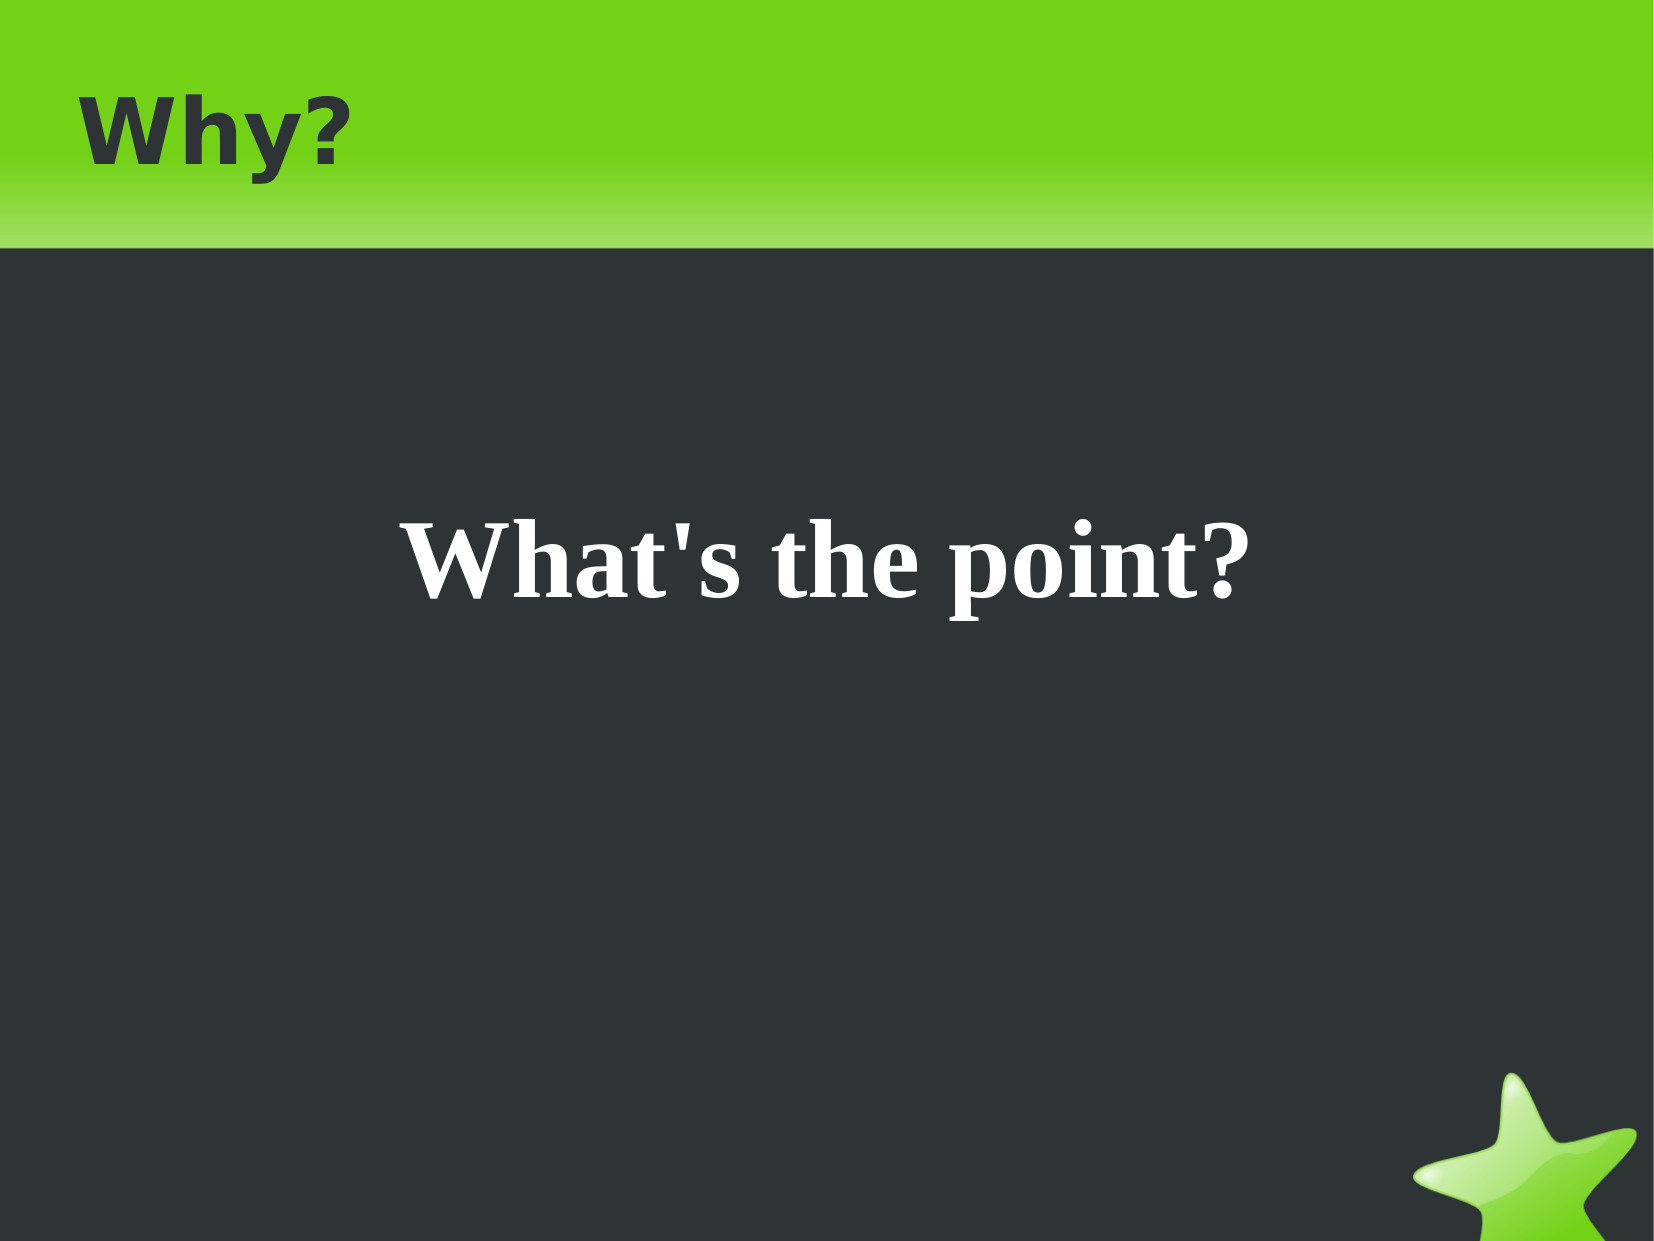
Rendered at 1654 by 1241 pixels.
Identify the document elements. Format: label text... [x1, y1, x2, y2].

title Why? [76, 29, 1565, 237]
picture [0, 0, 1654, 1241]
list What's the point? [82, 290, 1571, 1109]
